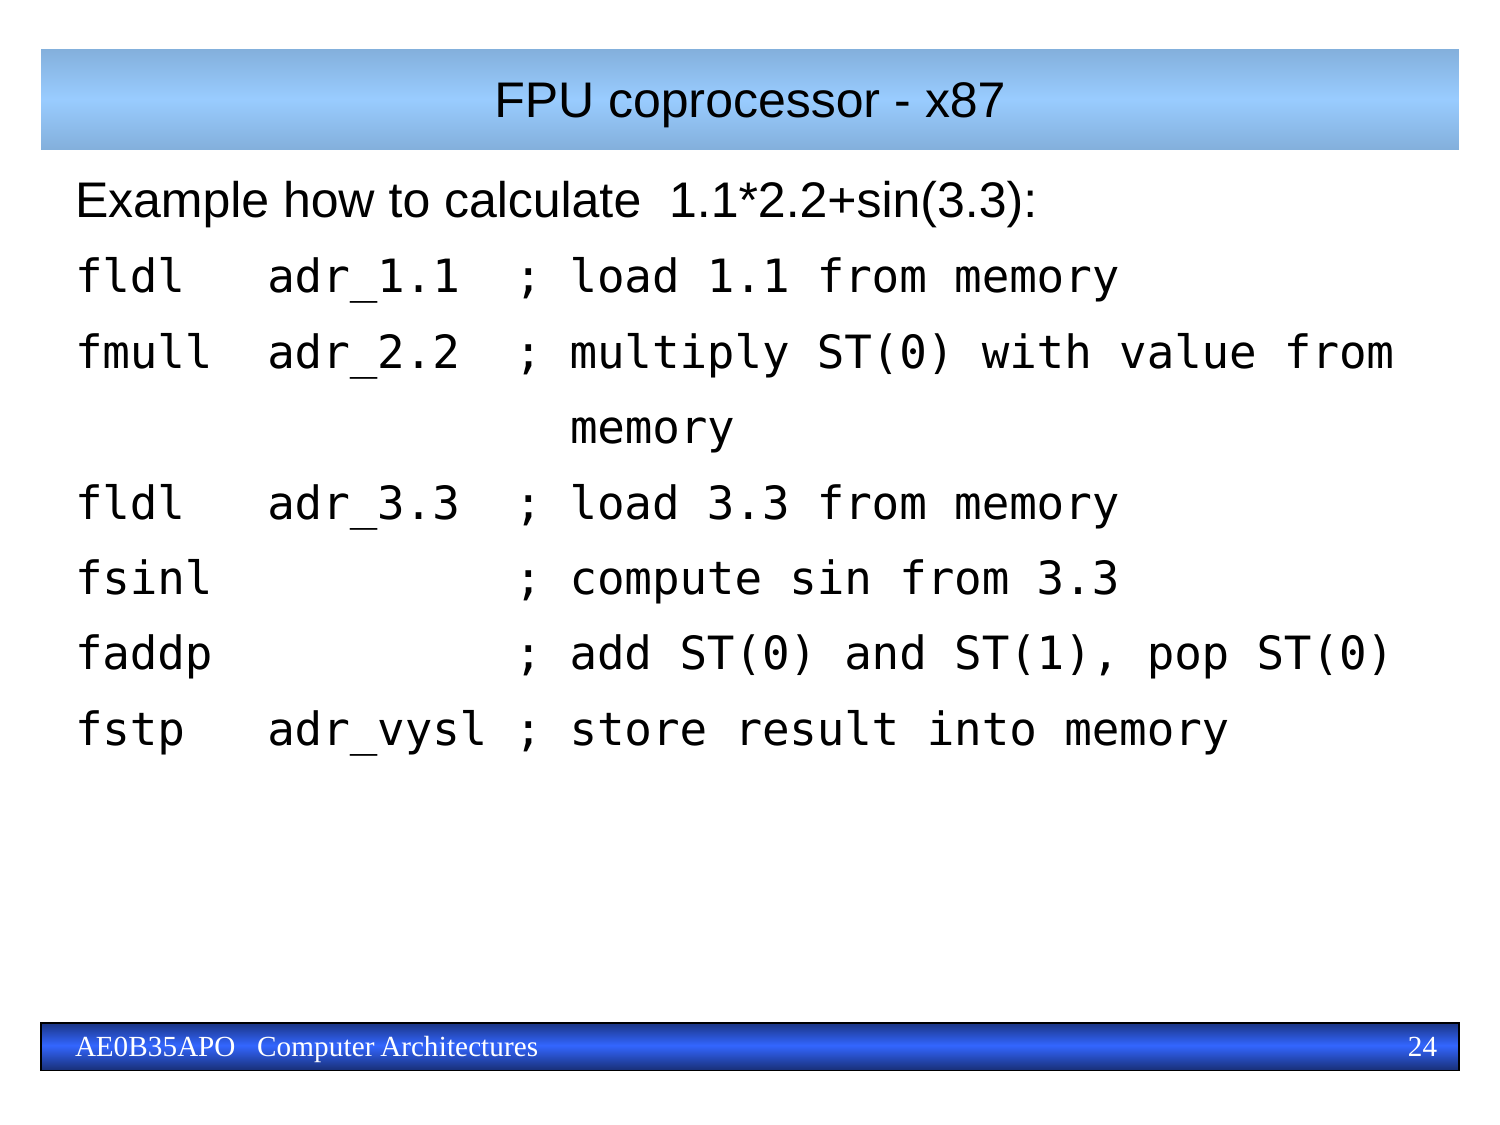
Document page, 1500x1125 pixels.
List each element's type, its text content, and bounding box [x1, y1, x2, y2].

title FPU coprocessor - x87 [41, 49, 1459, 150]
list Example how to calculate 1.1*2.2+sin(3.3): fldl adr_1.1 ; load 1.1 from memory fmull adr_2.2 ; multiply ST(0) with value from memory fldl adr_3.3 ; load 3.3 from memory fsinl ; compute sin from 3.3 faddp ; add ST(0) and ST(1), pop ST(0) fstp adr_vysl ; store result into memory [75, 172, 1426, 971]
